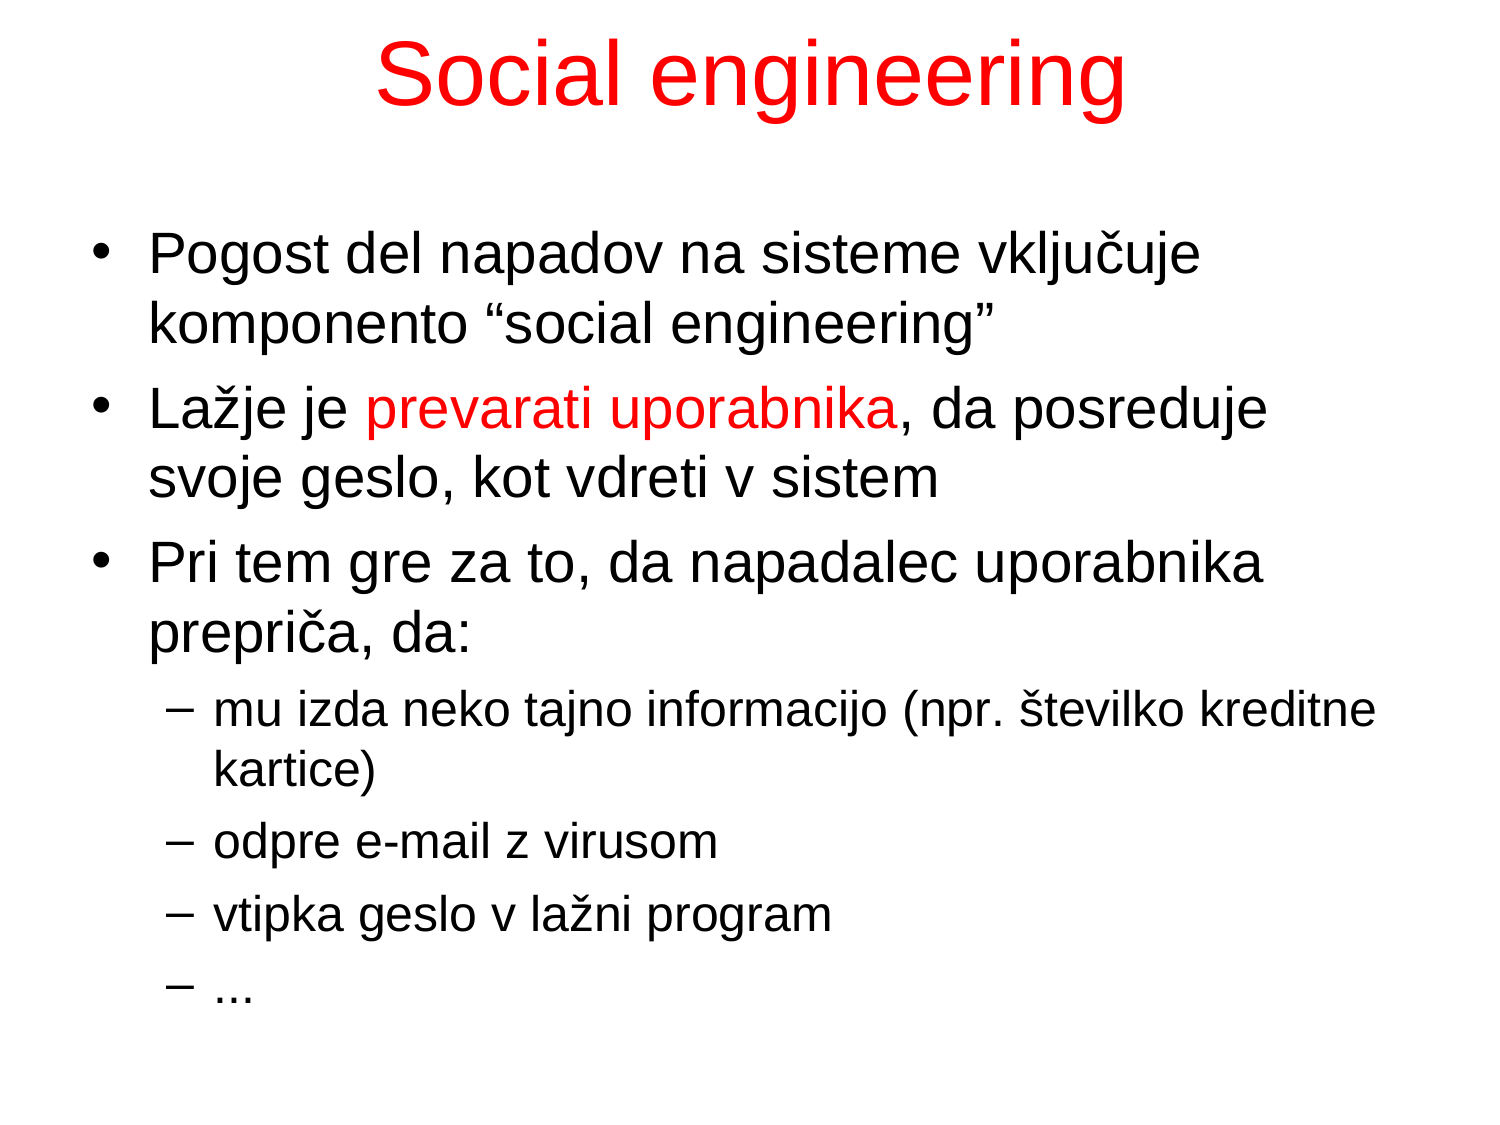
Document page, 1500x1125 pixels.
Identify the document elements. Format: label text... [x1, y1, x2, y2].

title Social engineering [76, 0, 1427, 138]
list Pogost del napadov na sisteme vključuje komponento “social engineering” Lažje je prevarati uporabnika, da posreduje svoje geslo, kot vdreti v sistem Pri tem gre za to, da napadalec uporabnika prepriča, da: mu izda neko tajno informacijo (npr. številko kreditne kartice) odpre e-mail z virusom vtipka geslo v lažni program ... [76, 208, 1427, 1095]
